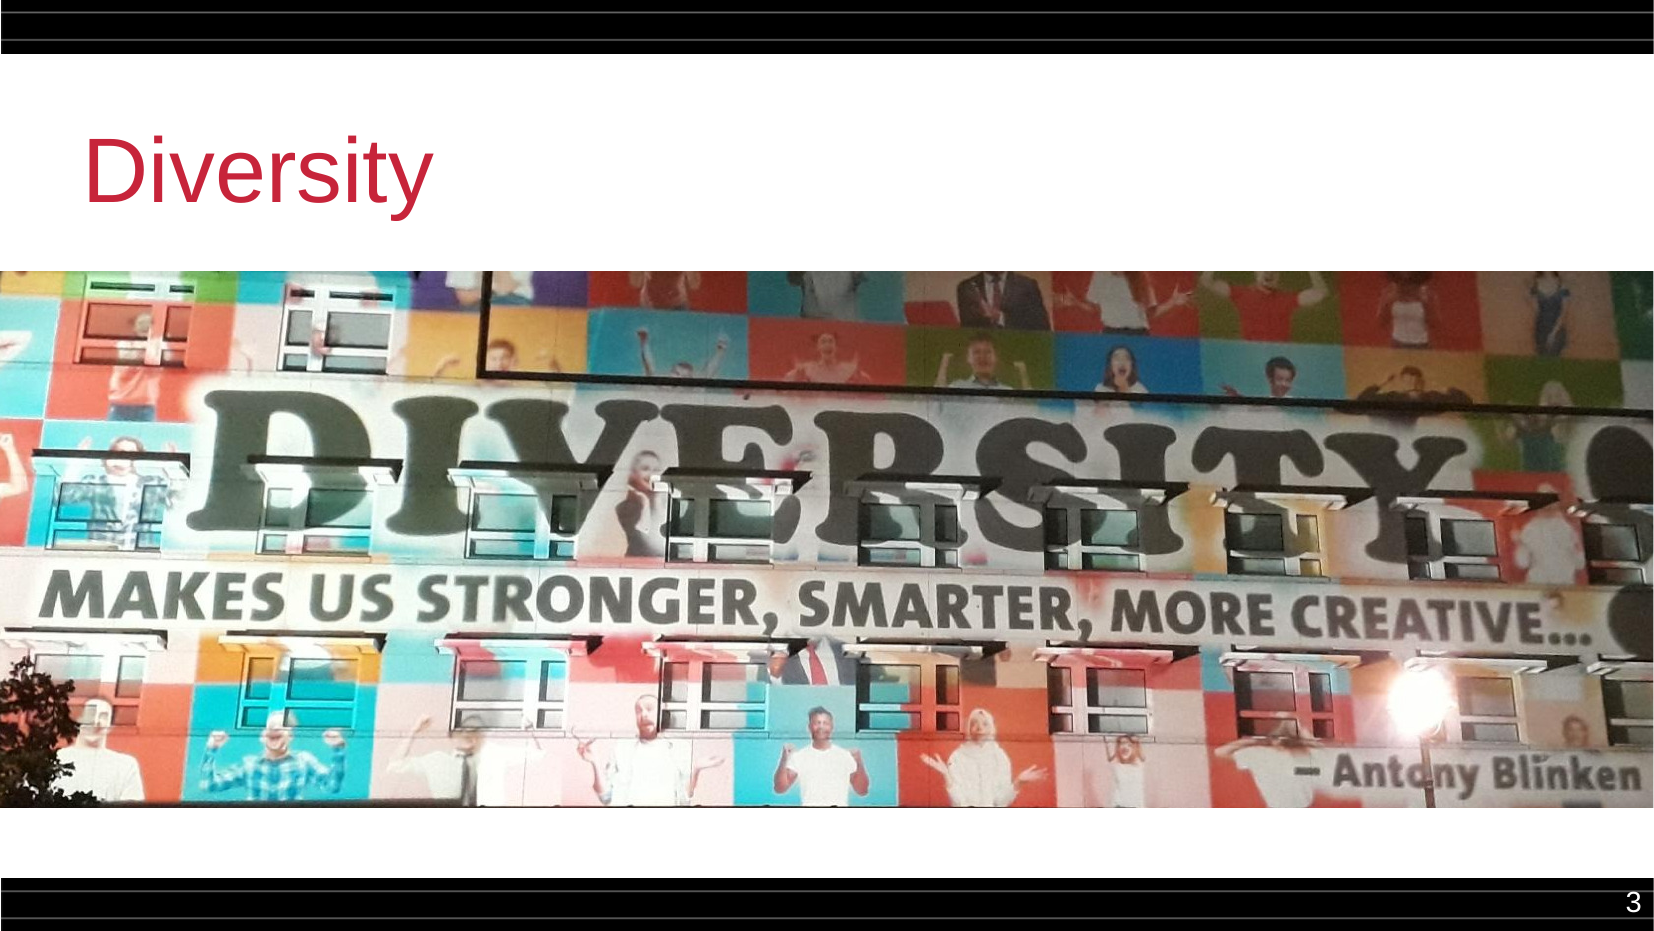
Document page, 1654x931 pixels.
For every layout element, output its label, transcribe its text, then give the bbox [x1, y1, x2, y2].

title Diversity [82, 92, 1571, 249]
picture [1, 878, 1654, 931]
picture [1, 0, 1654, 54]
picture [0, 271, 1654, 808]
